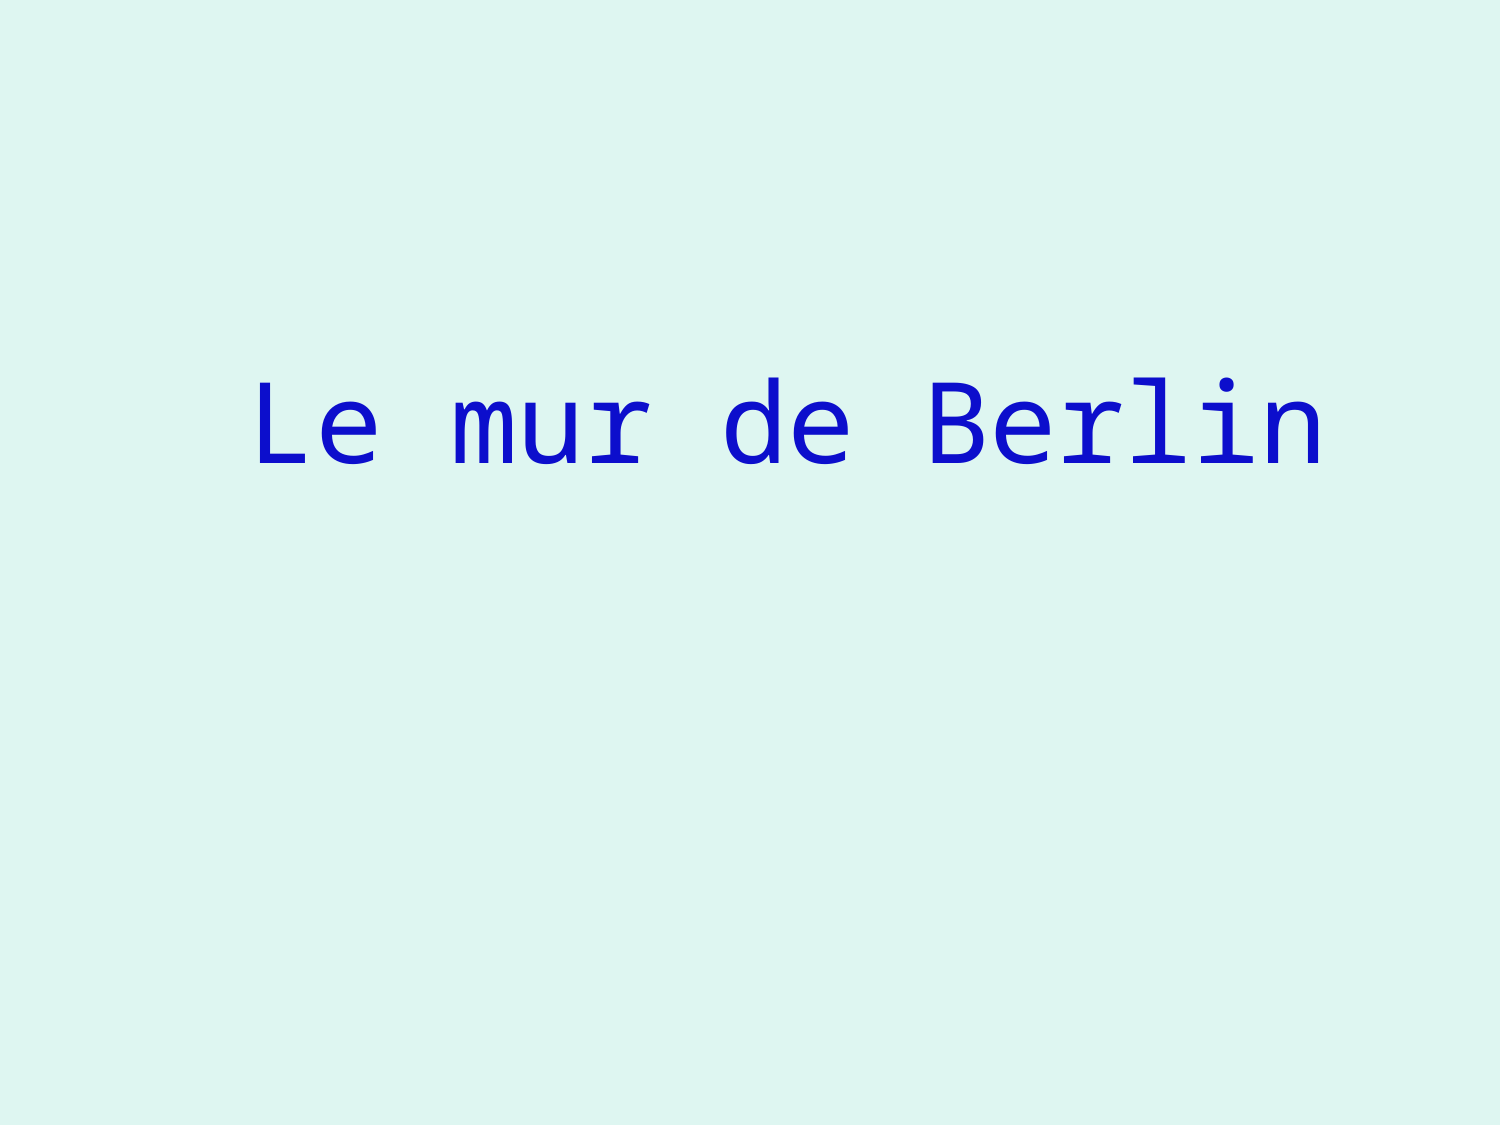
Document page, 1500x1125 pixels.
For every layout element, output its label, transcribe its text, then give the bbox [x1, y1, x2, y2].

title Le mur de Berlin [212, 324, 1363, 513]
